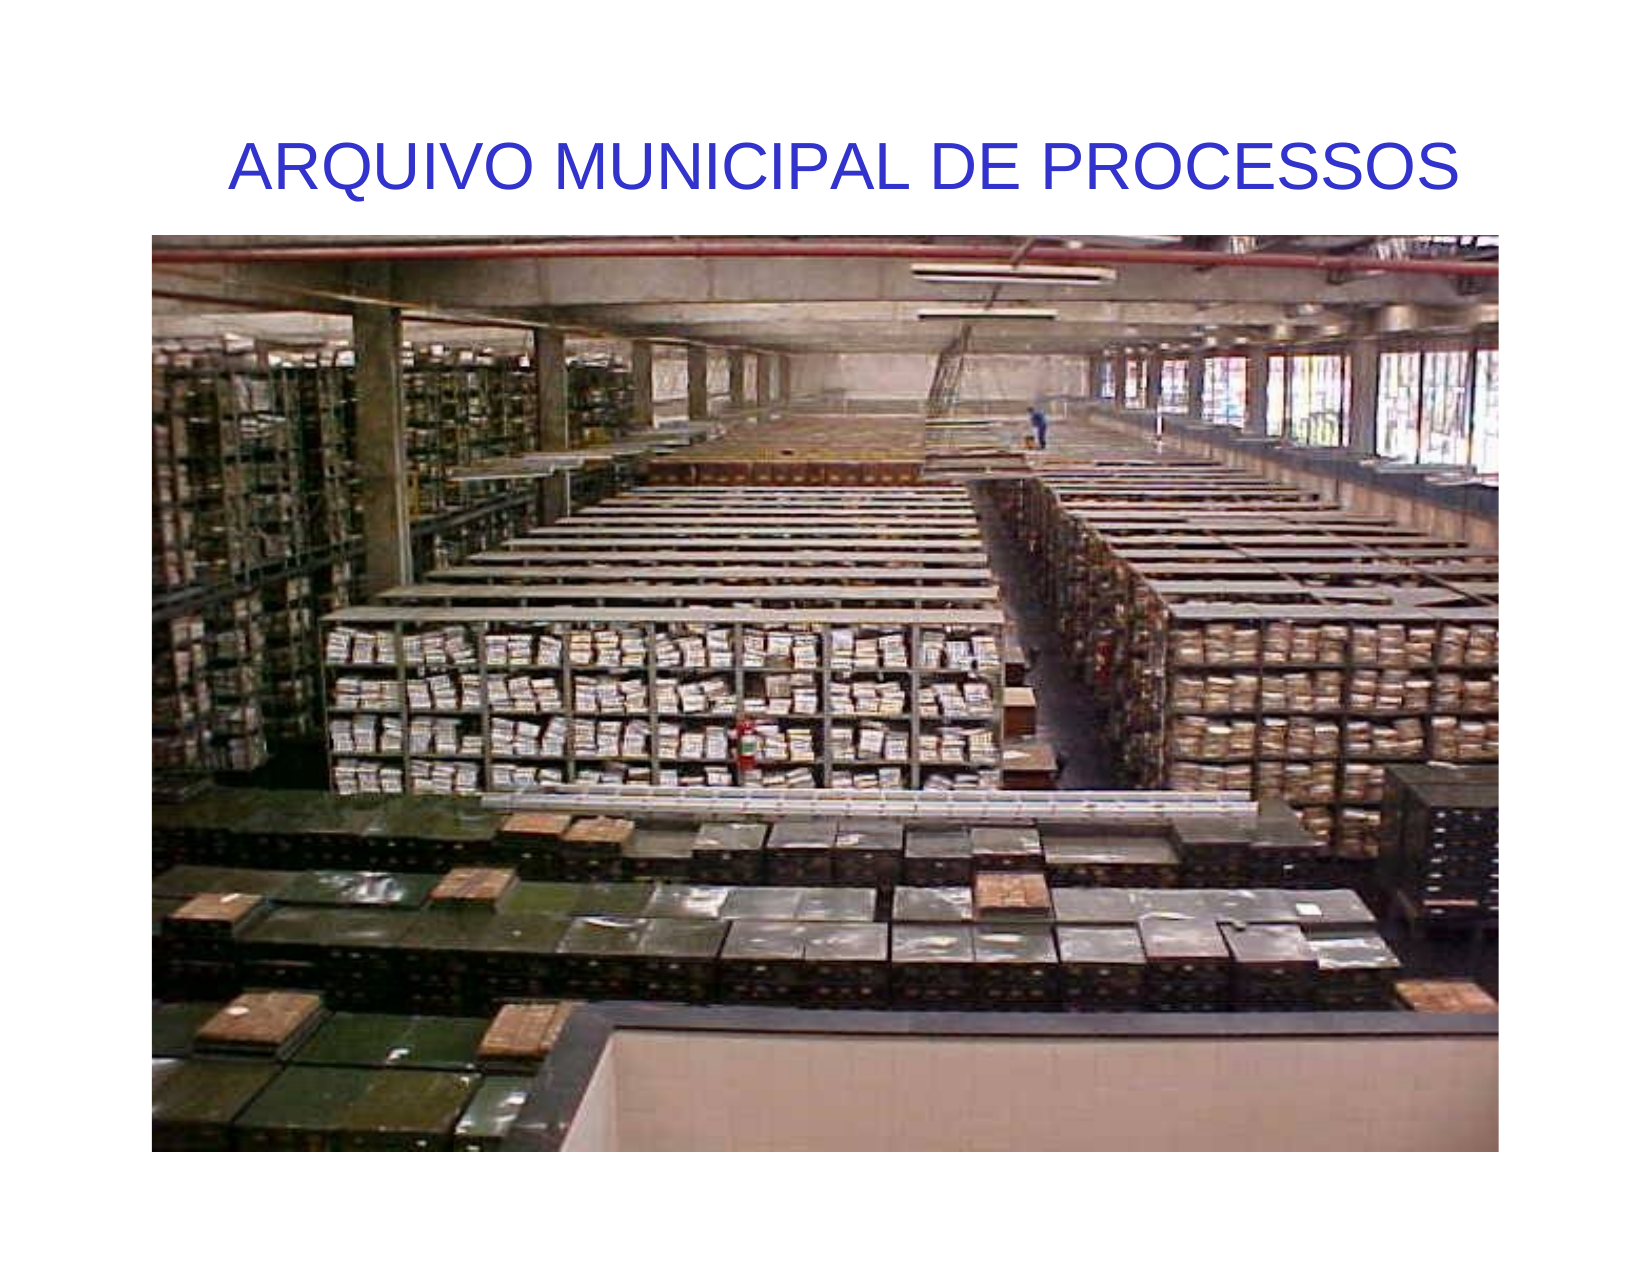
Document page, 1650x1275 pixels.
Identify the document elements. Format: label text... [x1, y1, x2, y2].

title ARQUIVO MUNICIPAL DE PROCESSOS [226, 121, 1464, 206]
